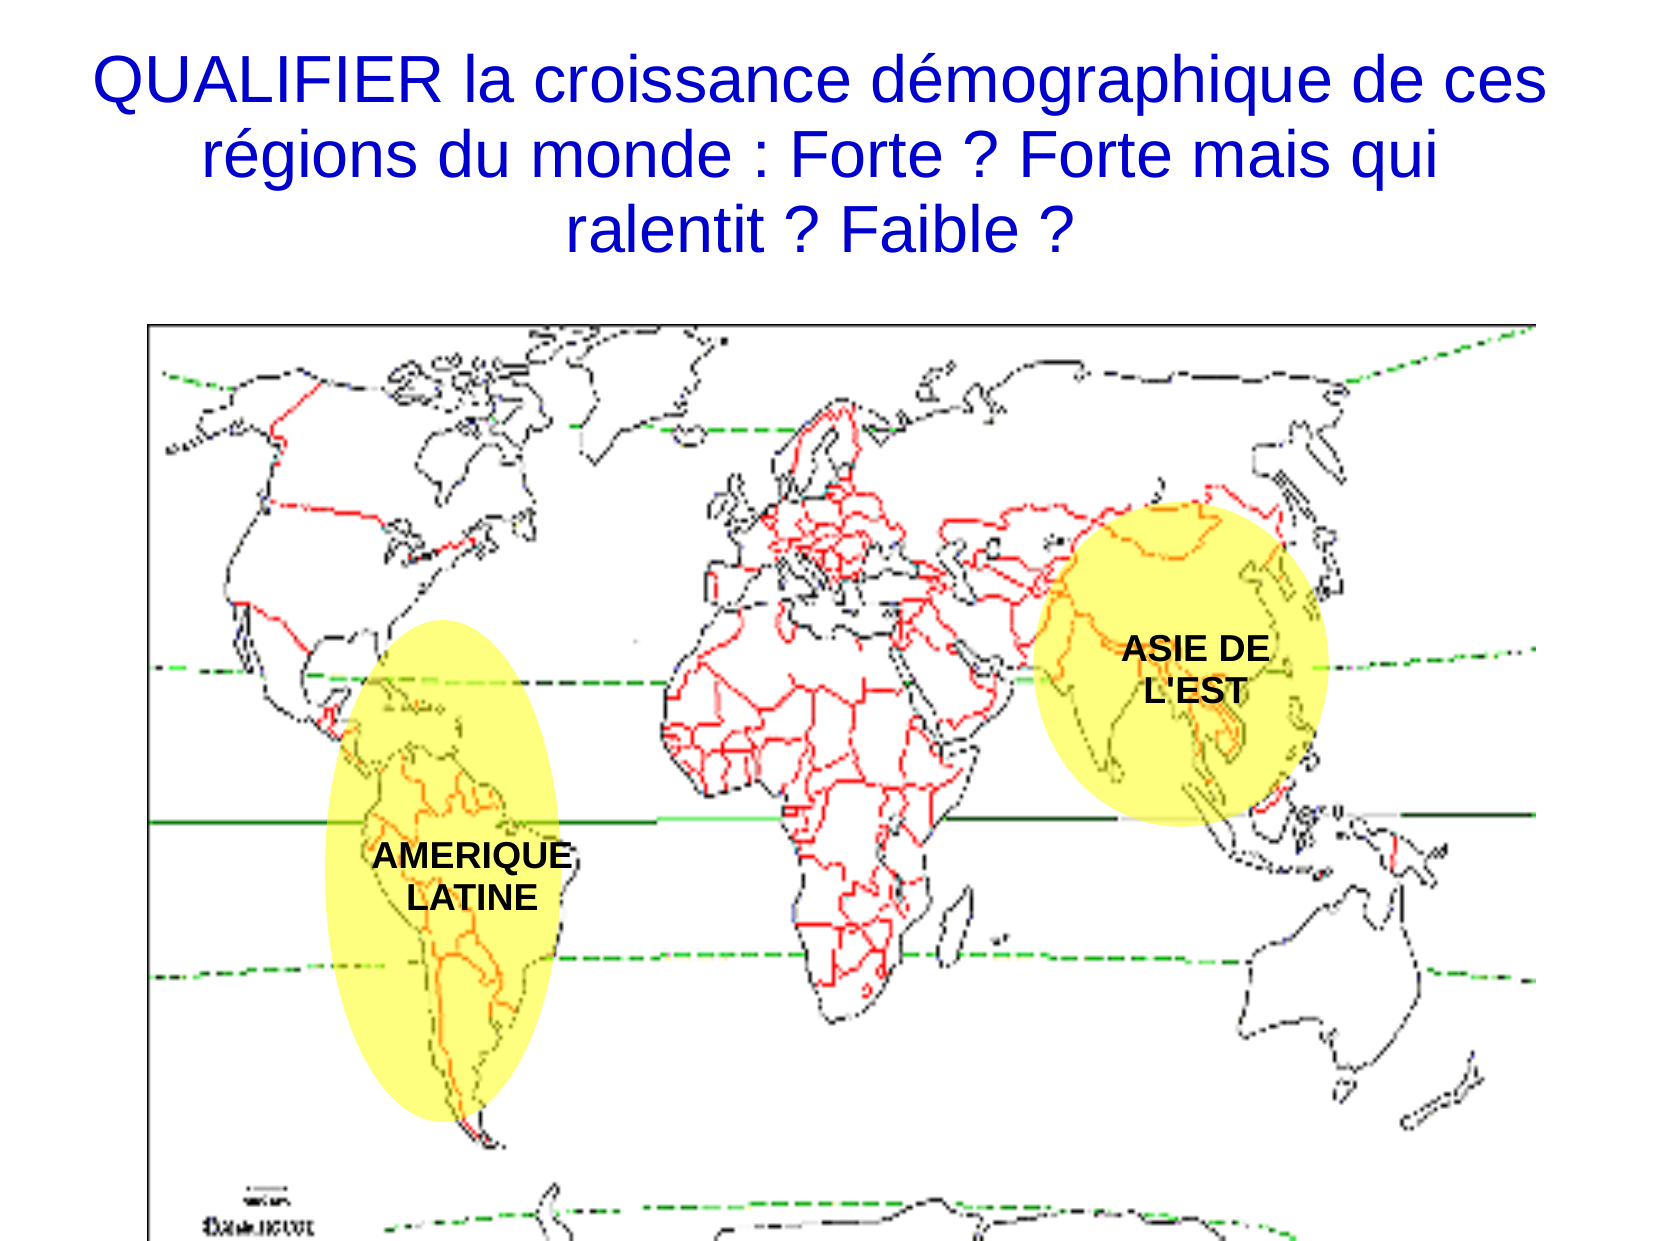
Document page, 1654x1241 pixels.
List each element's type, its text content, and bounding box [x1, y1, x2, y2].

text_box AMERIQUE LATINE [354, 826, 591, 968]
title QUALIFIER la croissance démographique de ces régions du monde : Forte ? Forte mais qui ralentit ? Faible ? [76, 42, 1566, 370]
picture [147, 370, 1536, 1241]
text_box [324, 620, 560, 1123]
text_box ASIE DE L'EST [1092, 620, 1300, 722]
text_box [1033, 501, 1329, 827]
